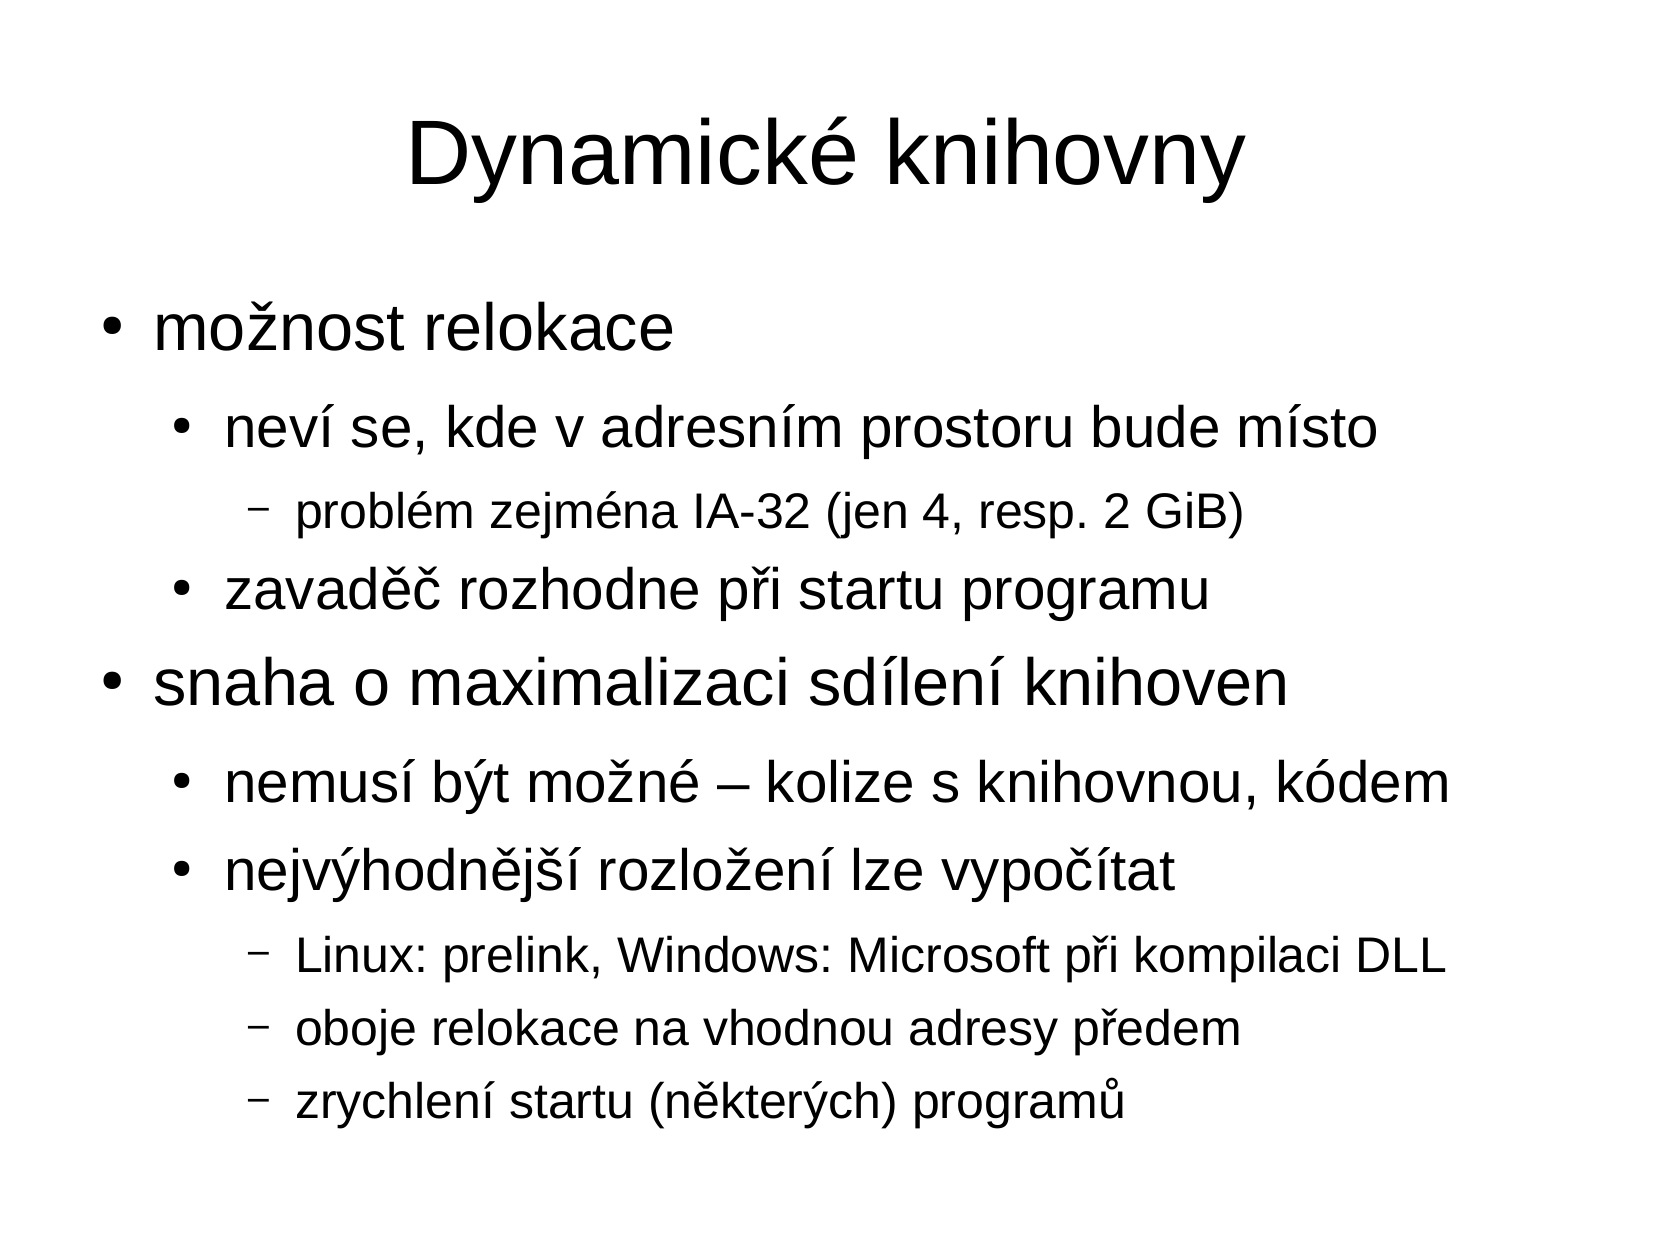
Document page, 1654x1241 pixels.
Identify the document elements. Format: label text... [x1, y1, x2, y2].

title Dynamické knihovny [82, 56, 1571, 250]
list možnost relokace neví se, kde v adresním prostoru bude místo problém zejména IA-32 (jen 4, resp. 2 GiB) zavaděč rozhodne při startu programu snaha o maximalizaci sdílení knihoven nemusí být možné – kolize s knihovnou, kódem nejvýhodnější rozložení lze vypočítat Linux: prelink, Windows: Microsoft při kompilaci DLL oboje relokace na vhodnou adresy předem zrychlení startu (některých) programů [82, 290, 1571, 1130]
